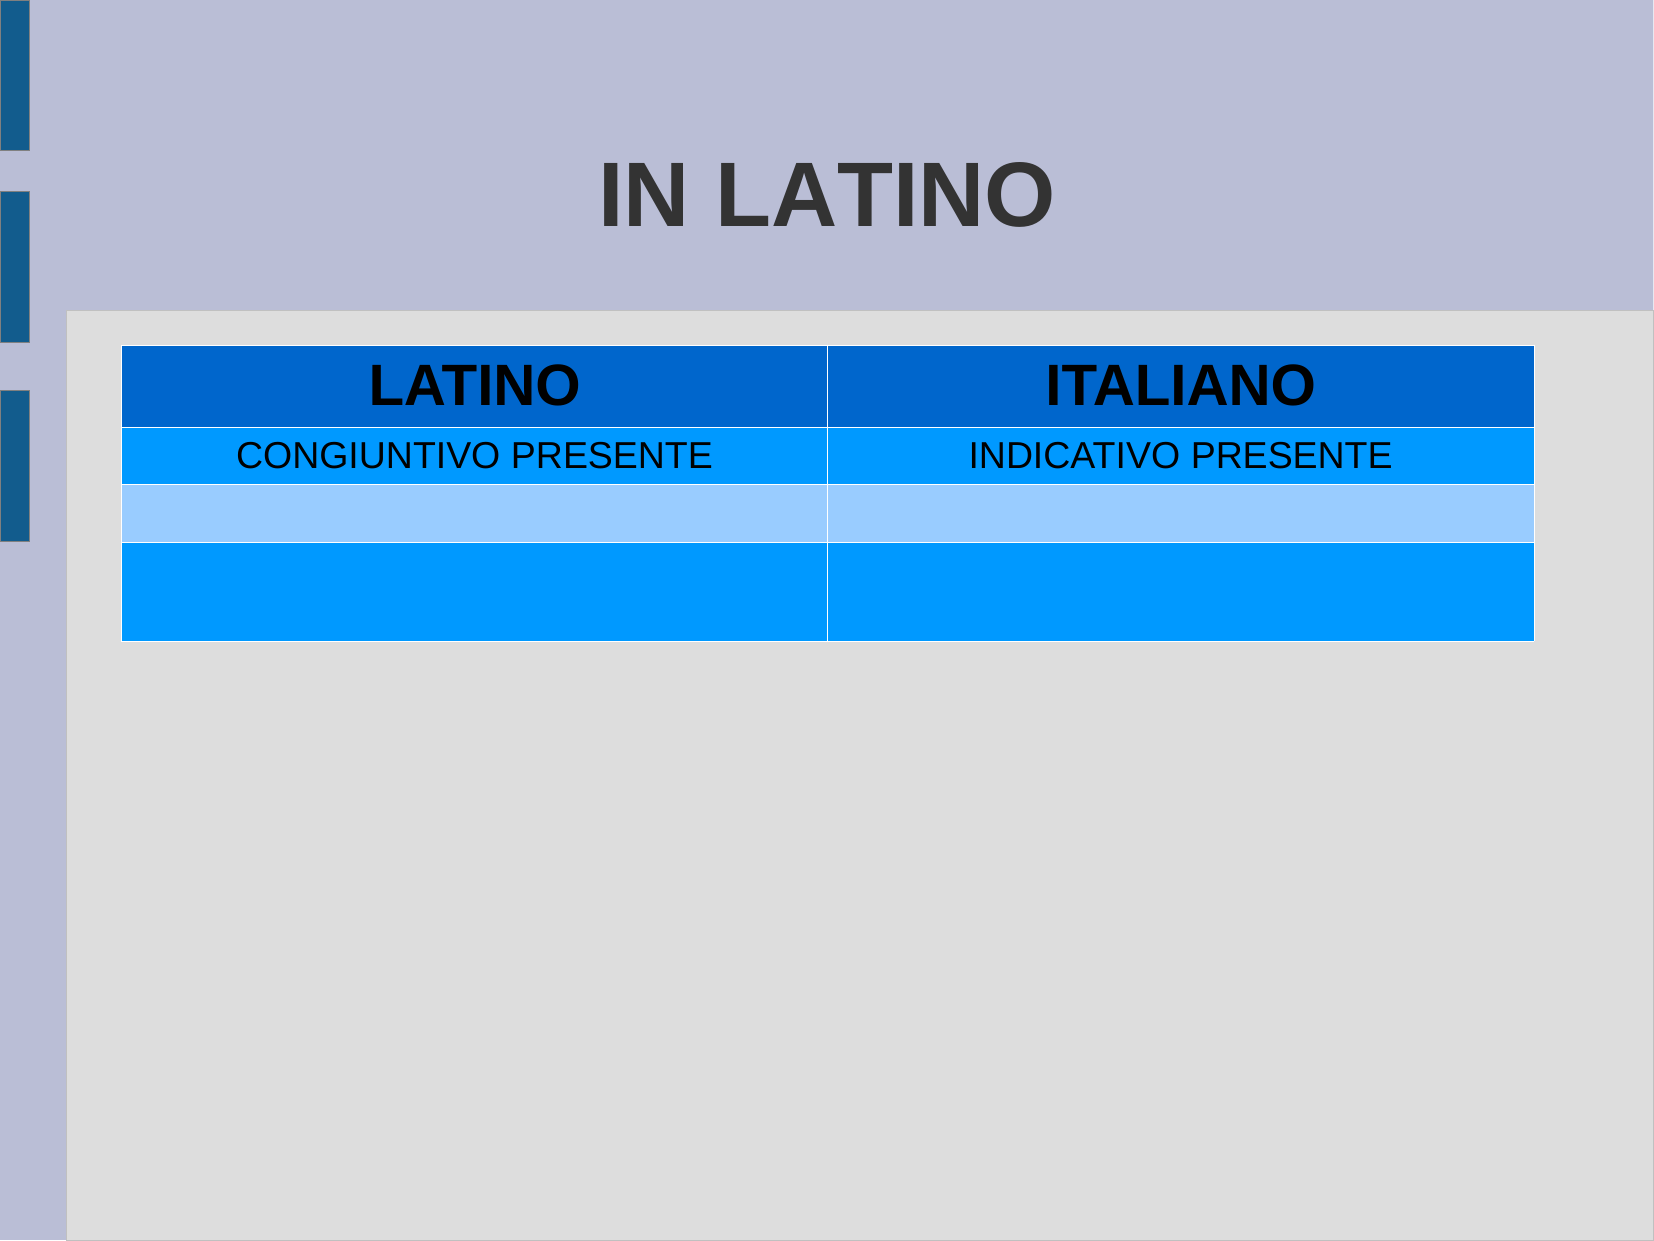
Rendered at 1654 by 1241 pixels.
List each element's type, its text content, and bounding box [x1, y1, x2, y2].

table_cell [122, 485, 827, 542]
table_cell [122, 543, 827, 641]
table_cell INDICATIVO PRESENTE [828, 428, 1534, 484]
title IN LATINO [121, 91, 1534, 299]
table_cell [828, 543, 1534, 641]
table_header ITALIANO [828, 346, 1534, 427]
table_cell [828, 485, 1534, 542]
table_cell CONGIUNTIVO PRESENTE [122, 428, 827, 484]
table_header LATINO [122, 346, 827, 427]
